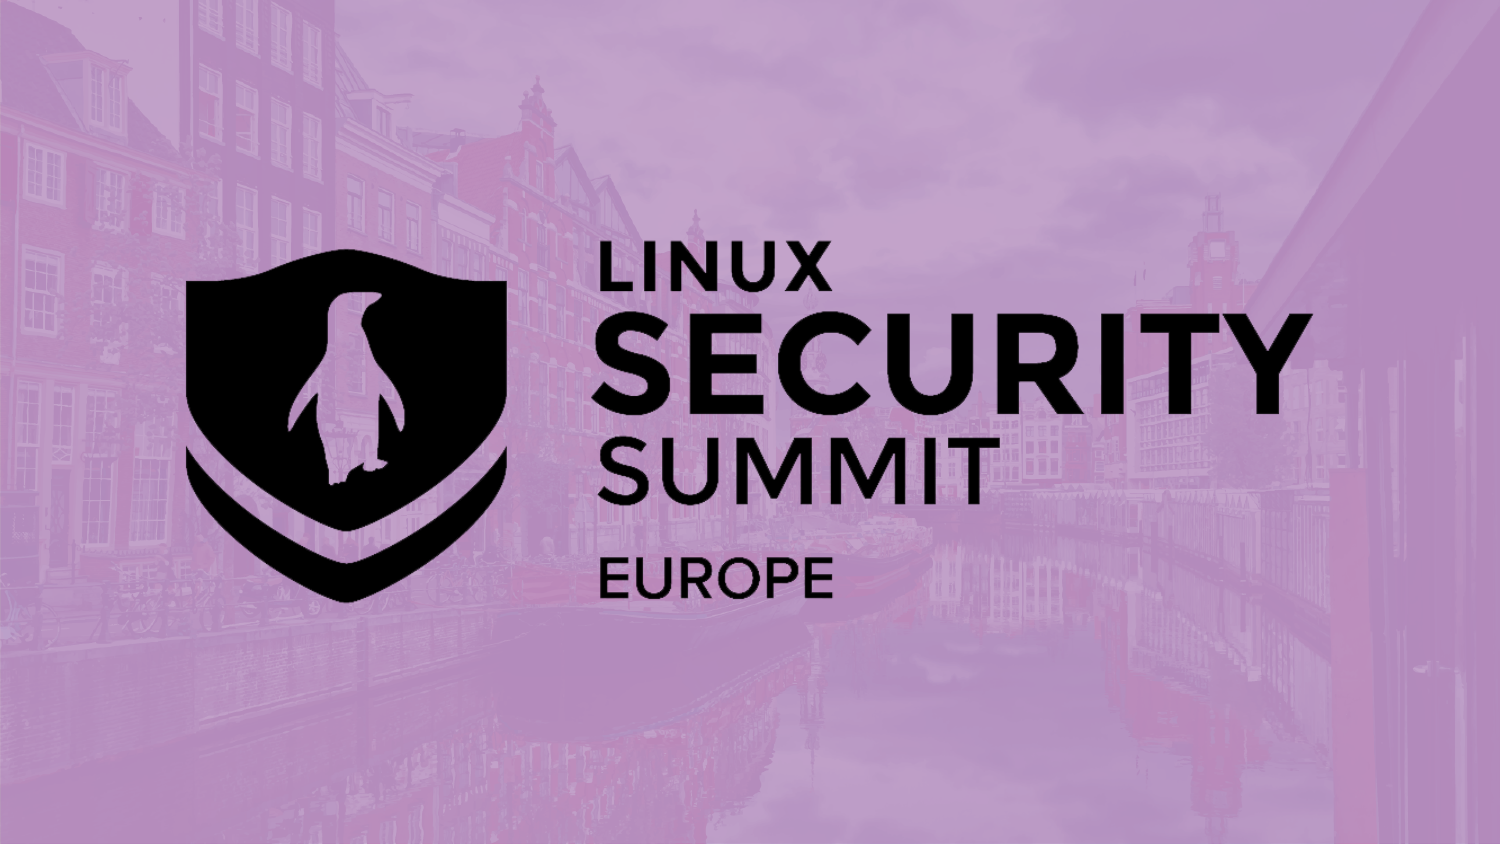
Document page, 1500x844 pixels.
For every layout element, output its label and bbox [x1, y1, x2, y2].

picture [87, 140, 1413, 704]
